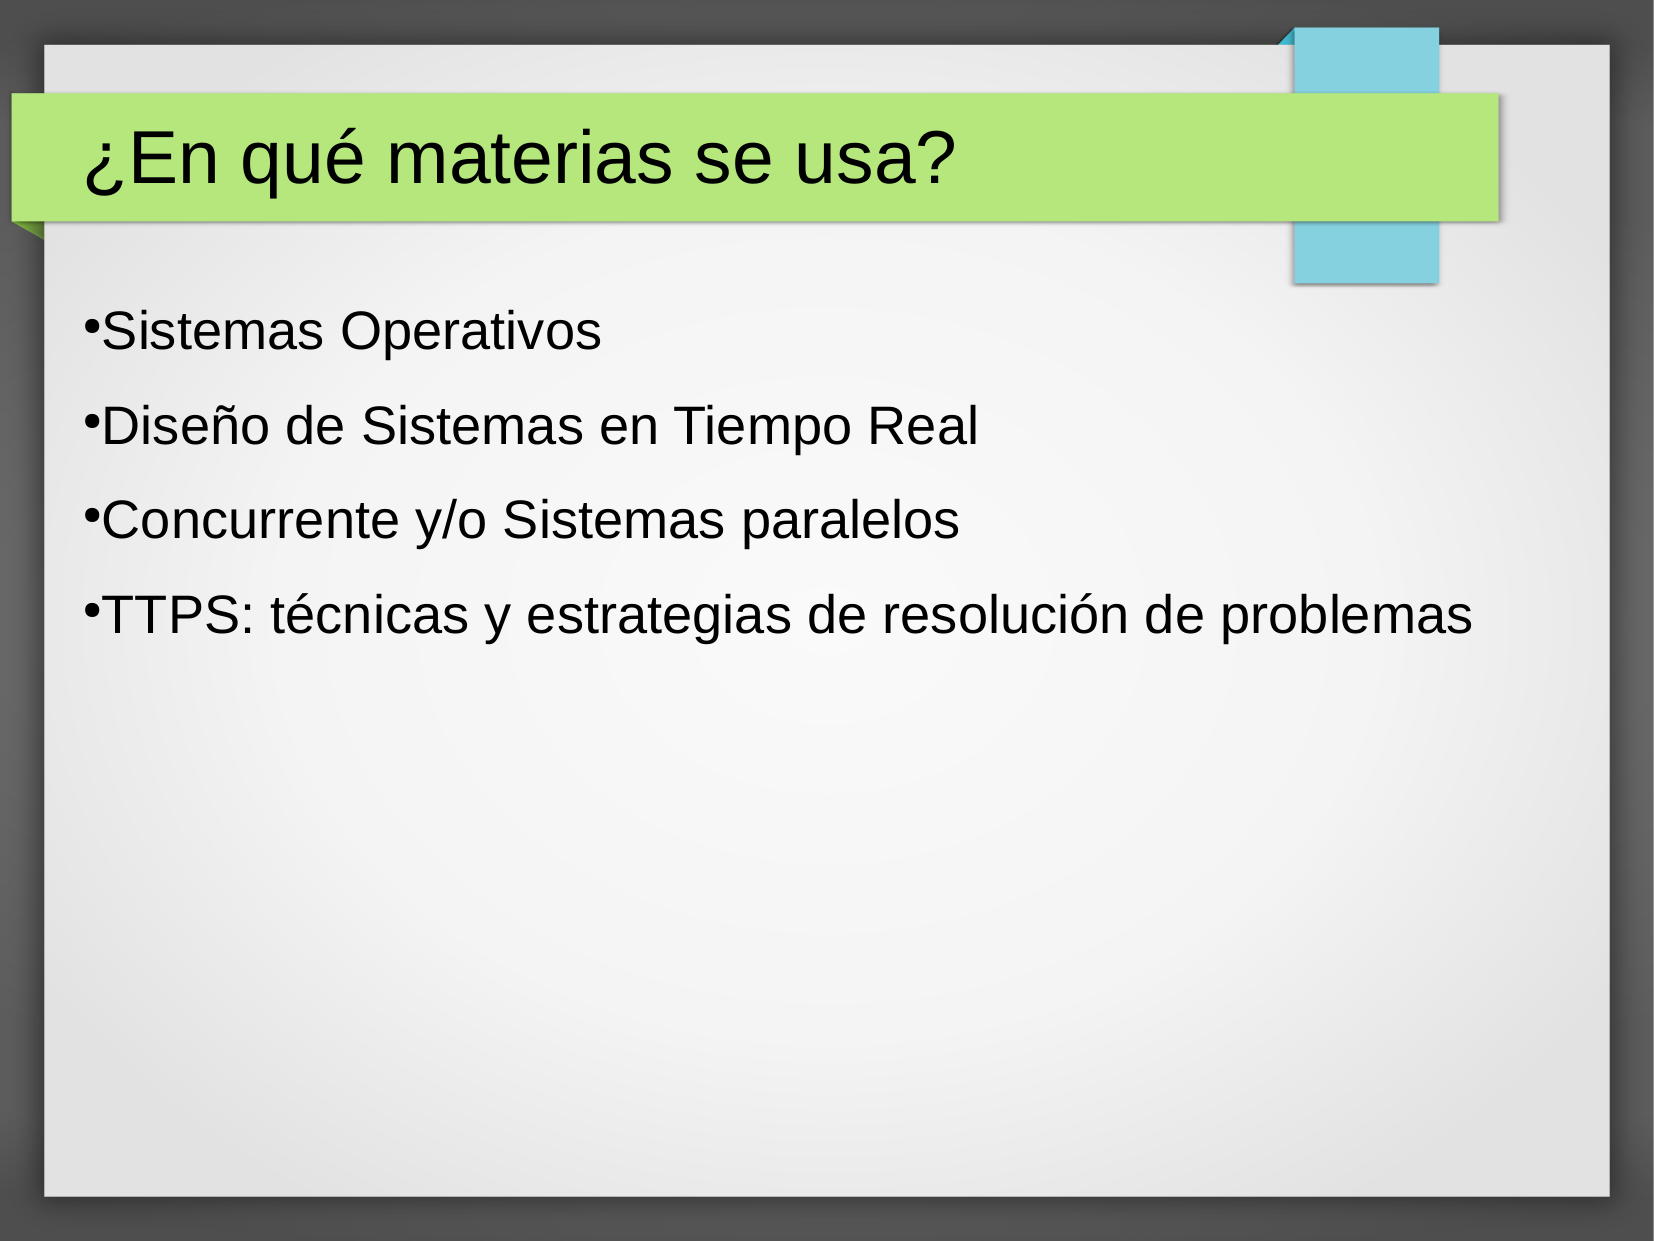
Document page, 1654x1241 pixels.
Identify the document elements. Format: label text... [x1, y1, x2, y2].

title ¿En qué materias se usa? [82, 0, 1264, 295]
list Sistemas Operativos Diseño de Sistemas en Tiempo Real Concurrente y/o Sistemas paralelos TTPS: técnicas y estrategias de resolución de problemas [82, 295, 1571, 1015]
